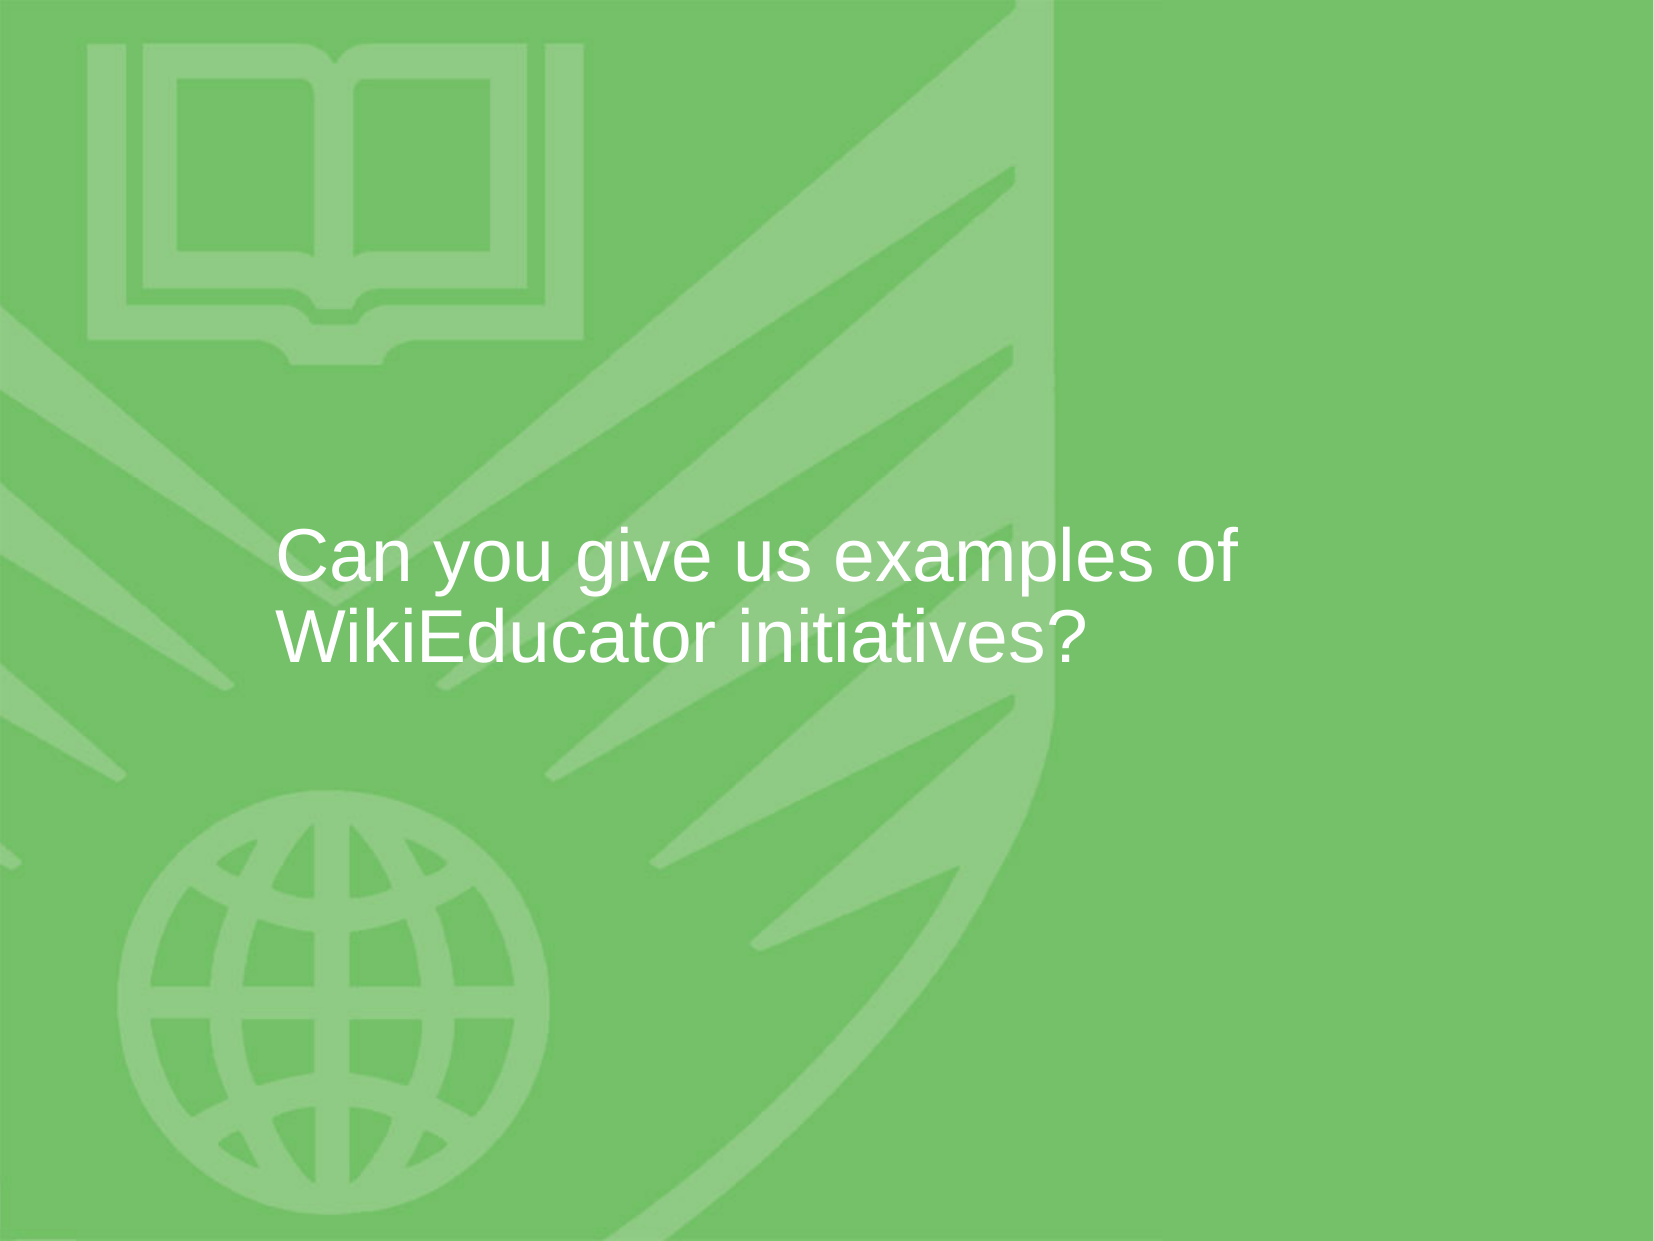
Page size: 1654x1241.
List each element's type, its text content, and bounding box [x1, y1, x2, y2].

text_box Can you give us examples of WikiEducator initiatives? [260, 508, 1508, 743]
picture [0, 0, 1654, 1241]
